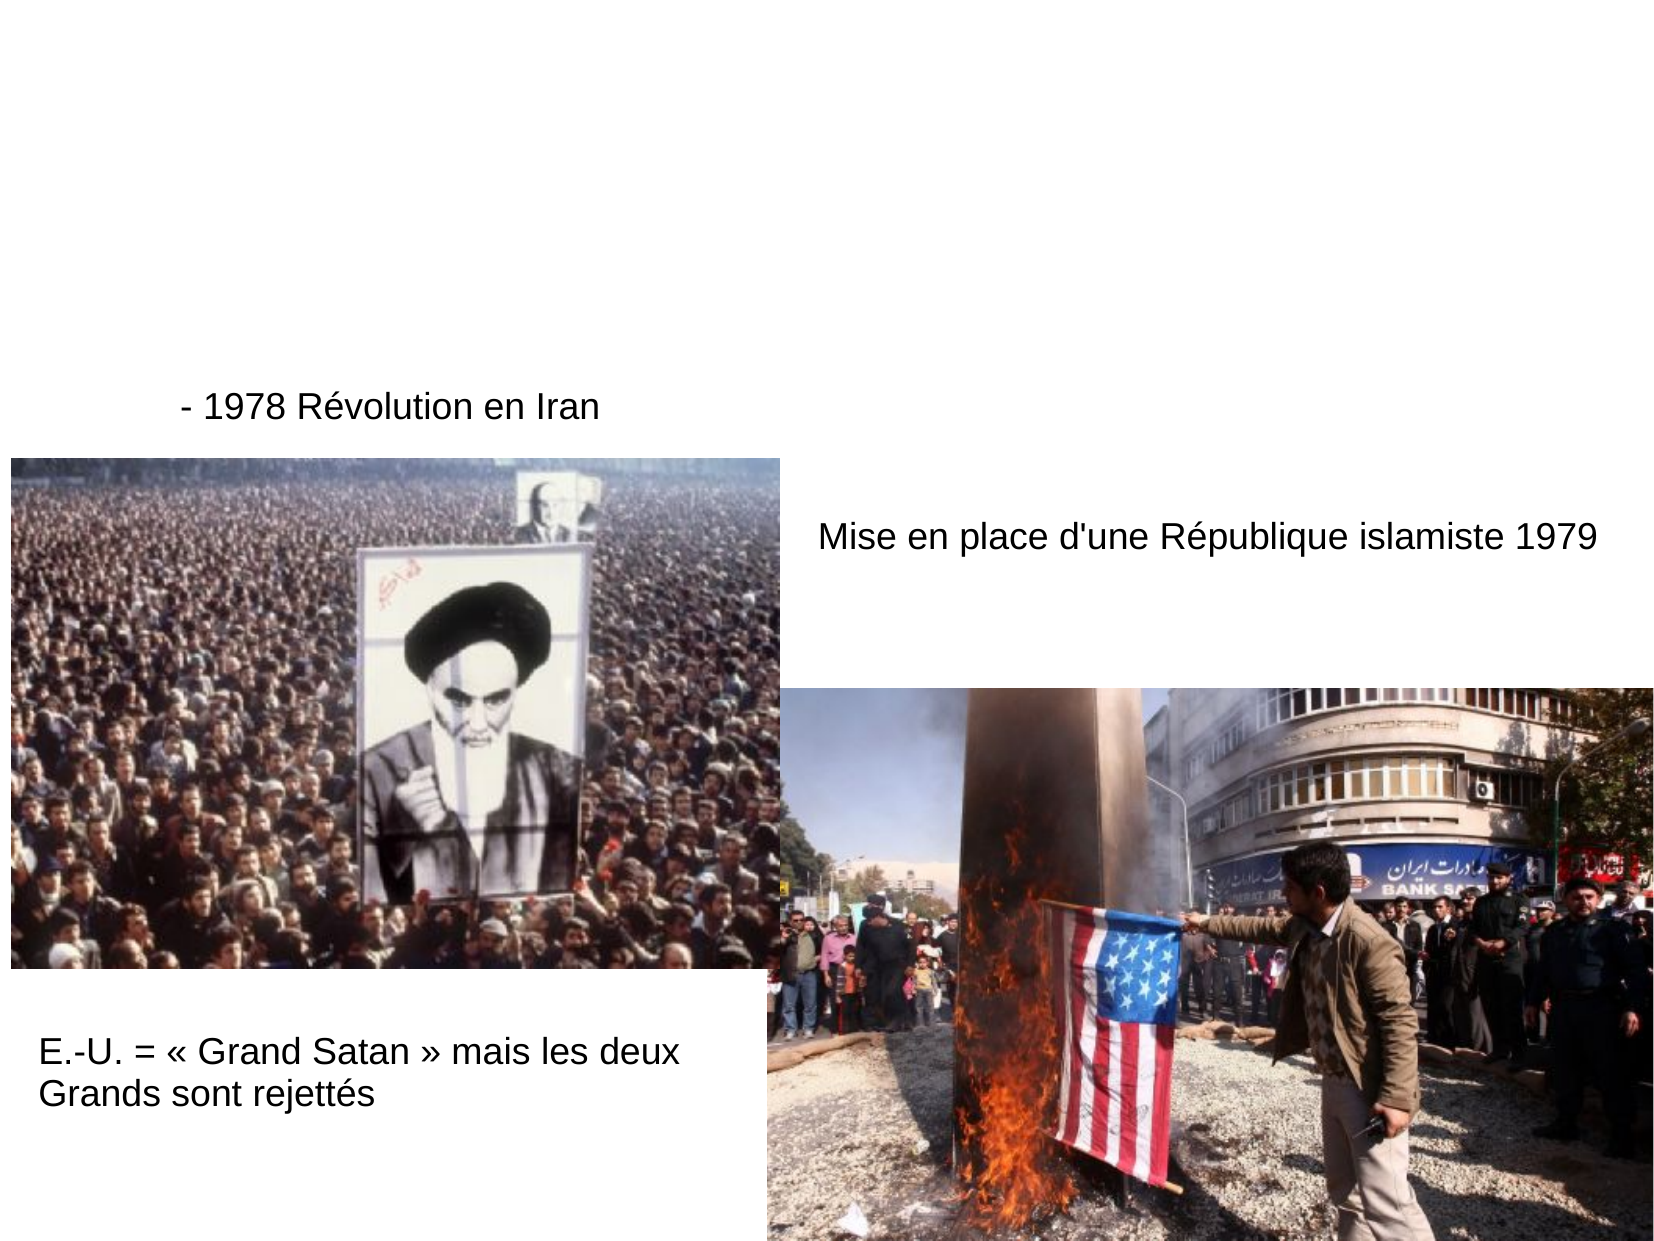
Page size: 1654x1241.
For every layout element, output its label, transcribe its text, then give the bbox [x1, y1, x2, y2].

picture [11, 458, 1654, 1241]
text_box E.-U. = « Grand Satan » mais les deux Grands sont rejettés [23, 1023, 696, 1123]
text_box Mise en place d'une République islamiste 1979 [803, 507, 1614, 565]
text_box - 1978 Révolution en Iran [165, 377, 616, 435]
